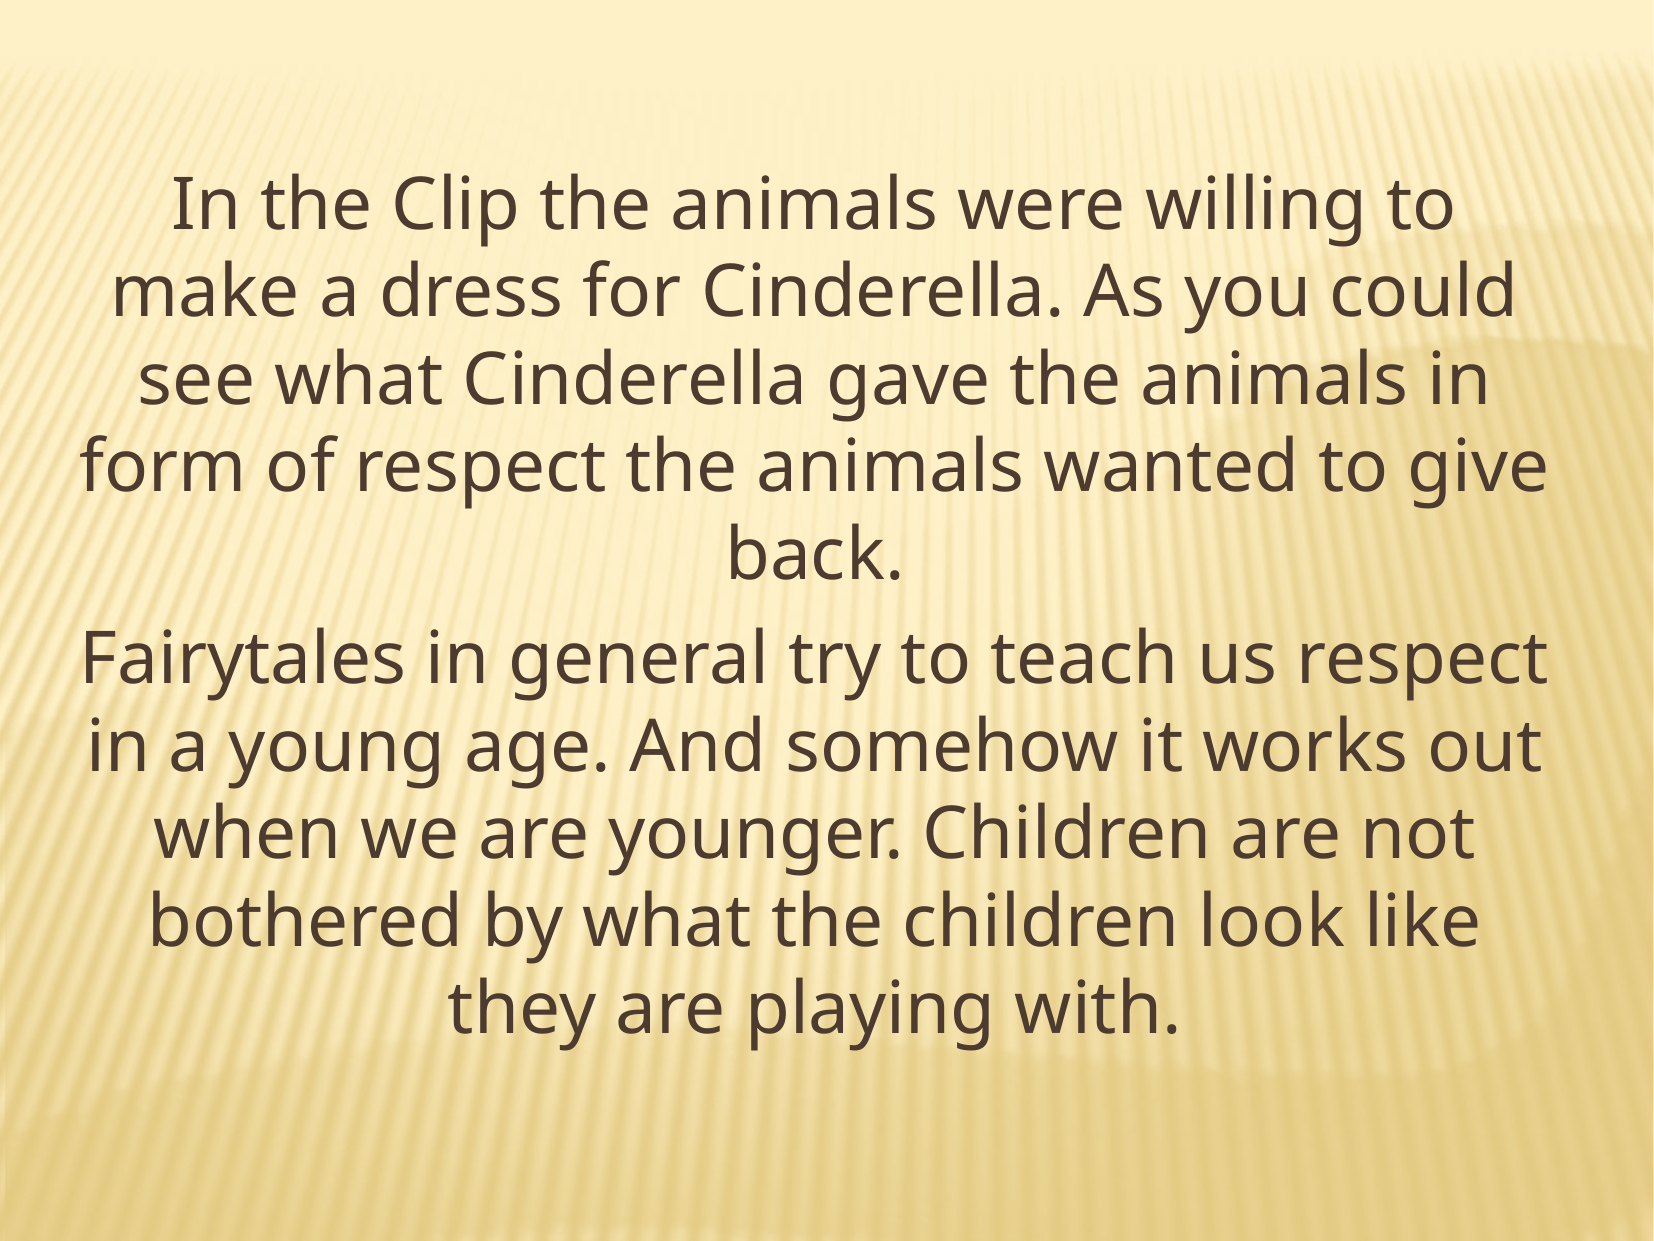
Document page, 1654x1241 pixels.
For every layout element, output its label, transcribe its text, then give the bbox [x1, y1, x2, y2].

subtitle In the Clip the animals were willing to make a dress for Cinderella. As you could see what Cinderella gave the animals in form of respect the animals wanted to give back. Fairytales in general try to teach us respect in a young age. And somehow it works out when we are younger. Children are not bothered by what the children look like they are playing with. [58, 88, 1571, 1117]
